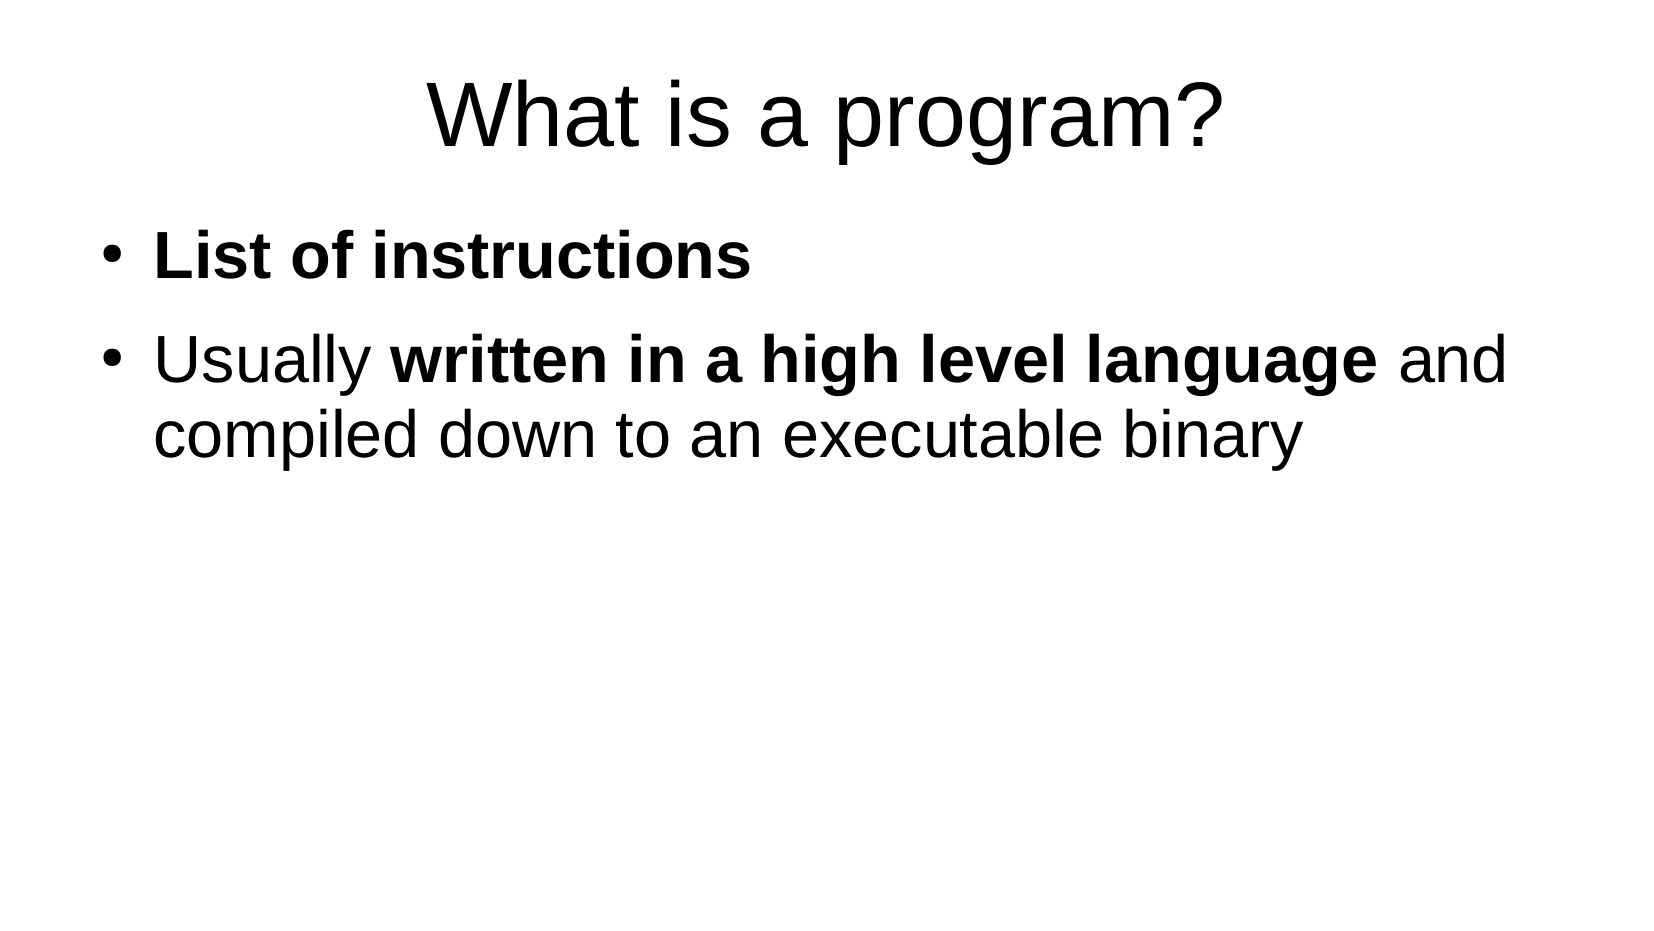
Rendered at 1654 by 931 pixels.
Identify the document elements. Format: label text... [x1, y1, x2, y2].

title What is a program? [82, 37, 1571, 193]
list List of instructions Usually written in a high level language and compiled down to an executable binary [82, 217, 1571, 758]
